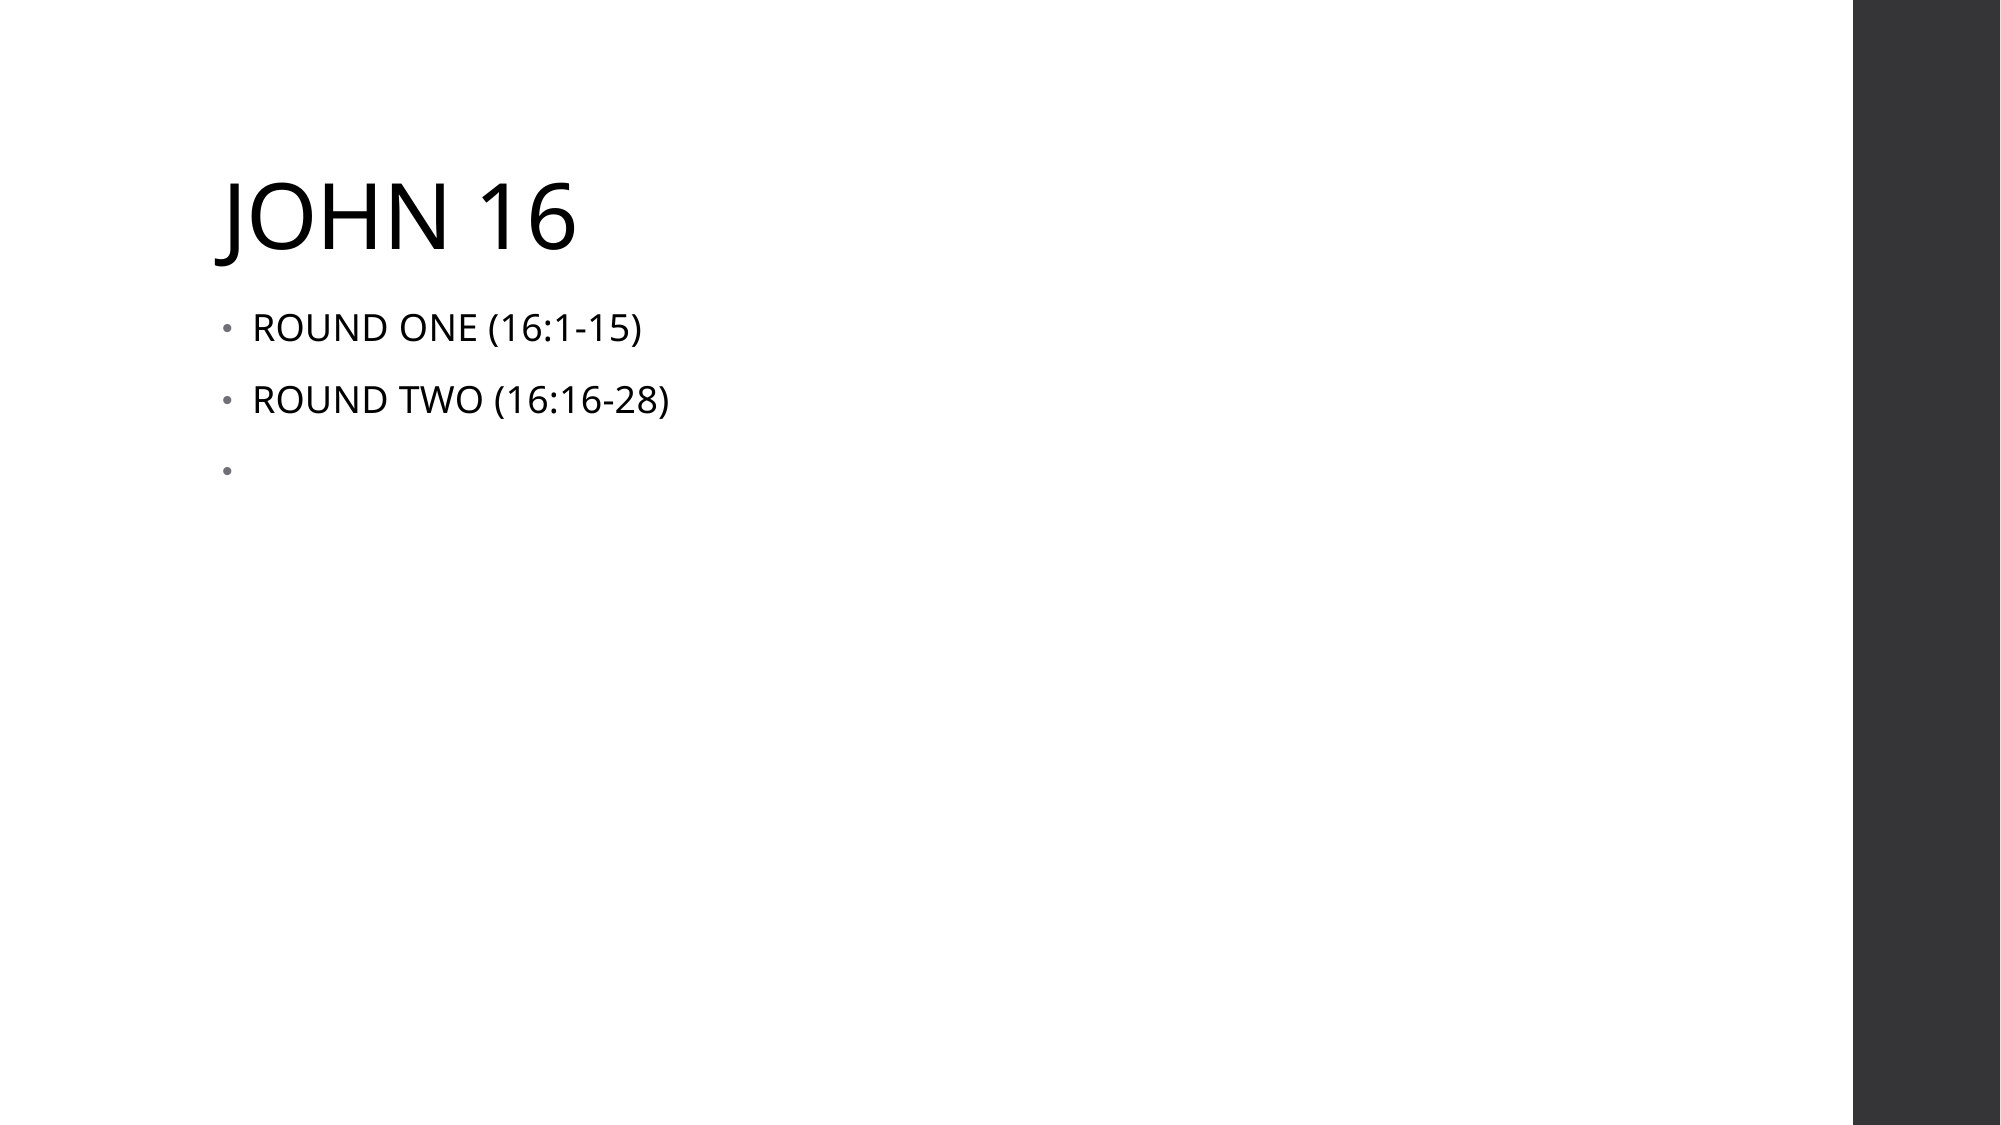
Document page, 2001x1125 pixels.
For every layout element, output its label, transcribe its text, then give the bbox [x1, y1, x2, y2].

list ROUND ONE (16:1-15) ROUND TWO (16:16-28) [206, 299, 1617, 1014]
title JOHN 16 [206, 60, 1797, 278]
